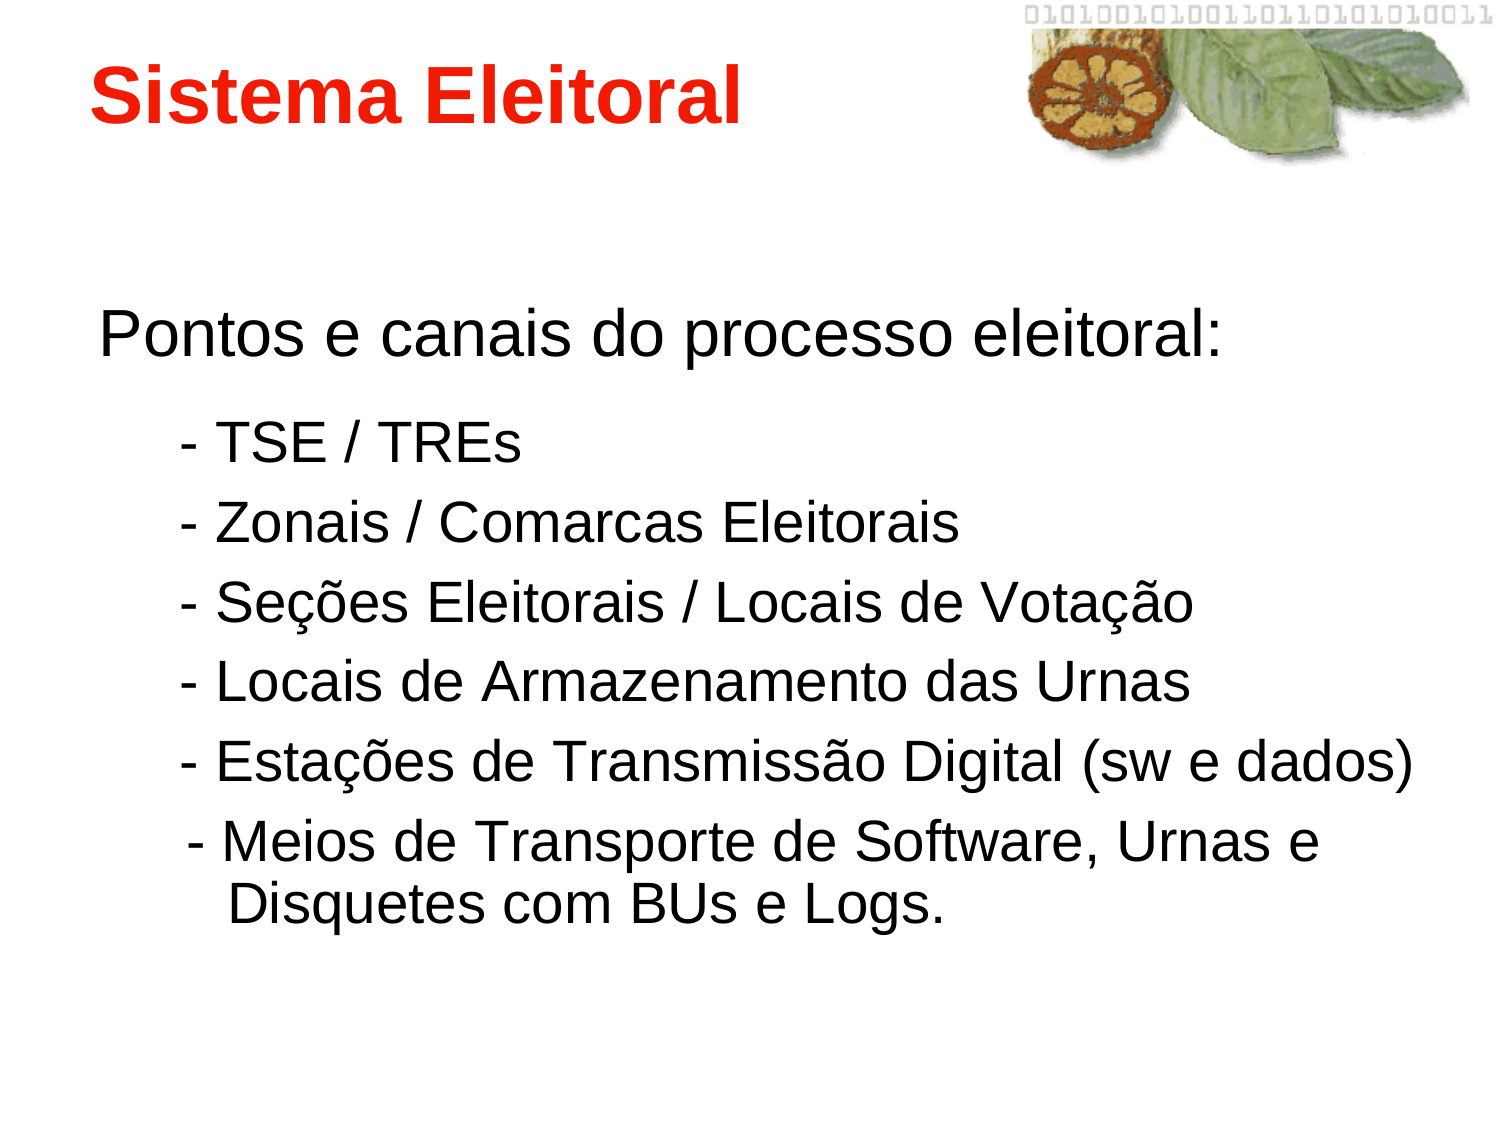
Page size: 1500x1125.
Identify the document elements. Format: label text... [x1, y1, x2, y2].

title Sistema Eleitoral [74, 20, 1313, 149]
list Pontos e canais do processo eleitoral: - TSE / TREs - Zonais / Comarcas Eleitorais - Seções Eleitorais / Locais de Votação - Locais de Armazenamento das Urnas - Estações de Transmissão Digital (sw e dados) - Meios de Transporte de Software, Urnas e Disquetes com BUs e Logs. [29, 282, 1459, 1059]
picture [1021, 0, 1494, 166]
